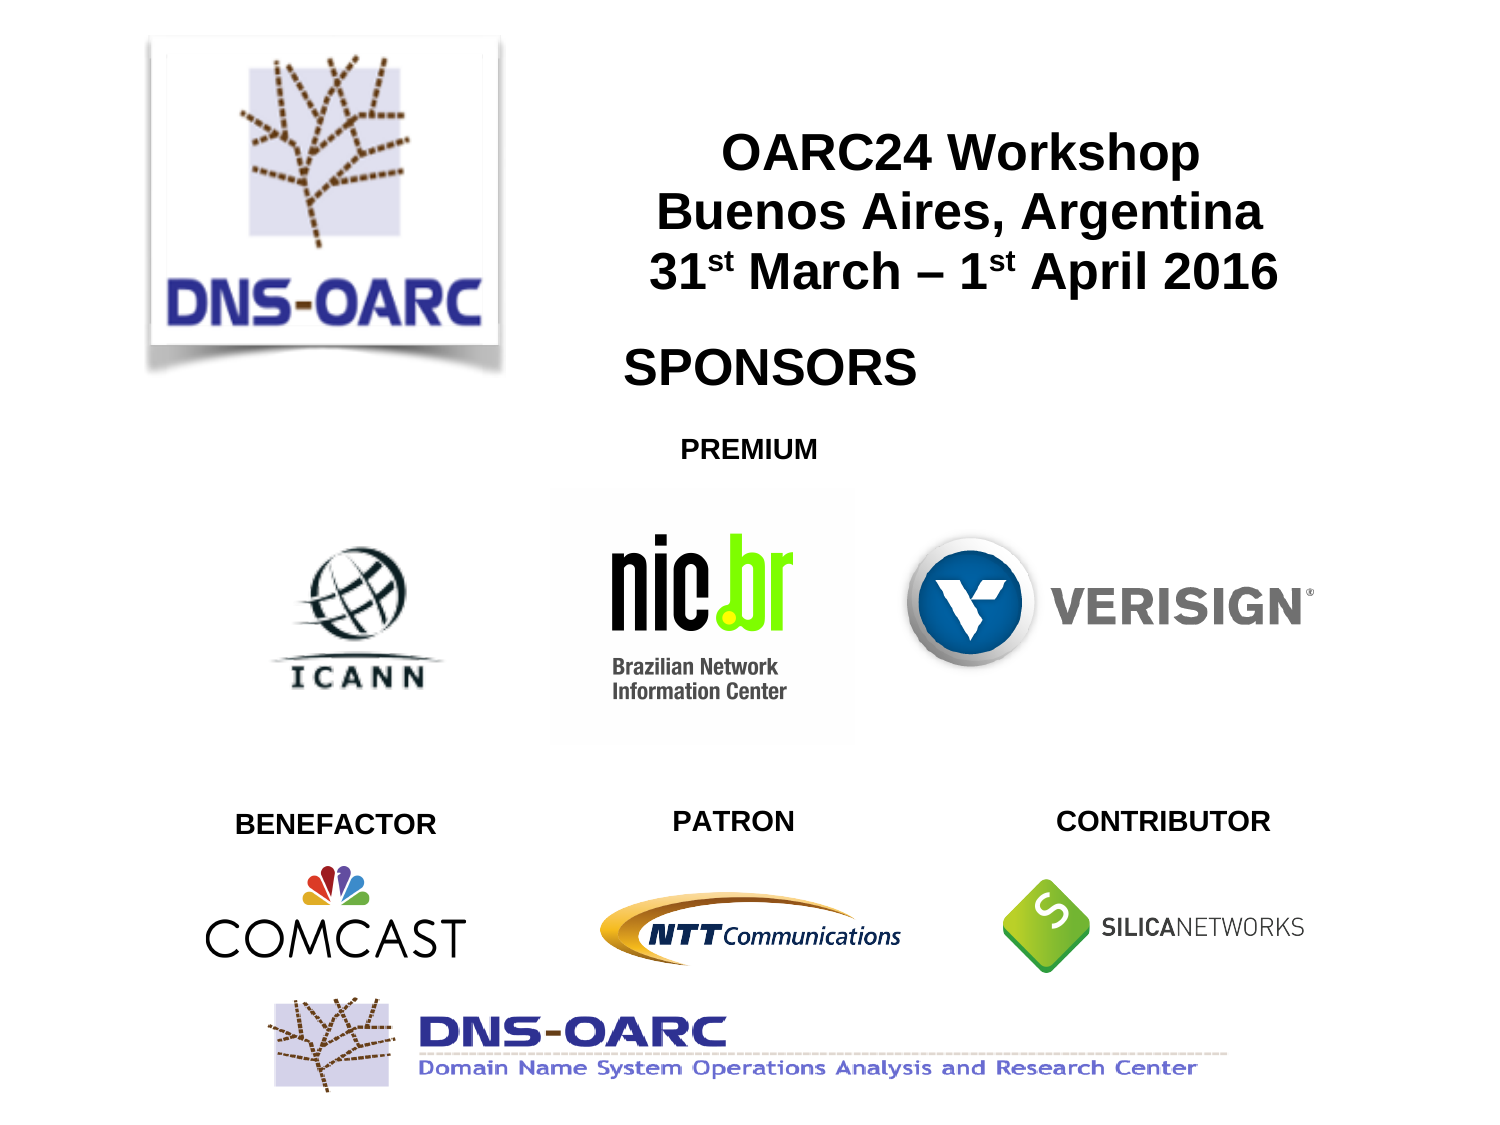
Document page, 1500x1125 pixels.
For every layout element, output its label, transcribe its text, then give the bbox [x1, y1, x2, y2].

picture [181, 840, 1259, 1099]
picture [261, 543, 455, 694]
text_box PATRON [672, 819, 791, 851]
text_box SPONSORS [623, 363, 919, 419]
picture [144, 35, 506, 378]
text_box 31st March – 1st April 2016 [649, 267, 1278, 323]
picture [550, 488, 855, 745]
text_box OARC24 Workshop [721, 148, 1204, 204]
text_box BENEFACTOR [234, 821, 436, 840]
text_box CONTRIBUTOR [1056, 819, 1273, 851]
text_box Buenos Aires, Argentina [656, 207, 1261, 264]
picture [884, 511, 1335, 695]
picture [600, 892, 901, 966]
text_box PREMIUM [680, 447, 820, 479]
picture [1003, 879, 1304, 973]
